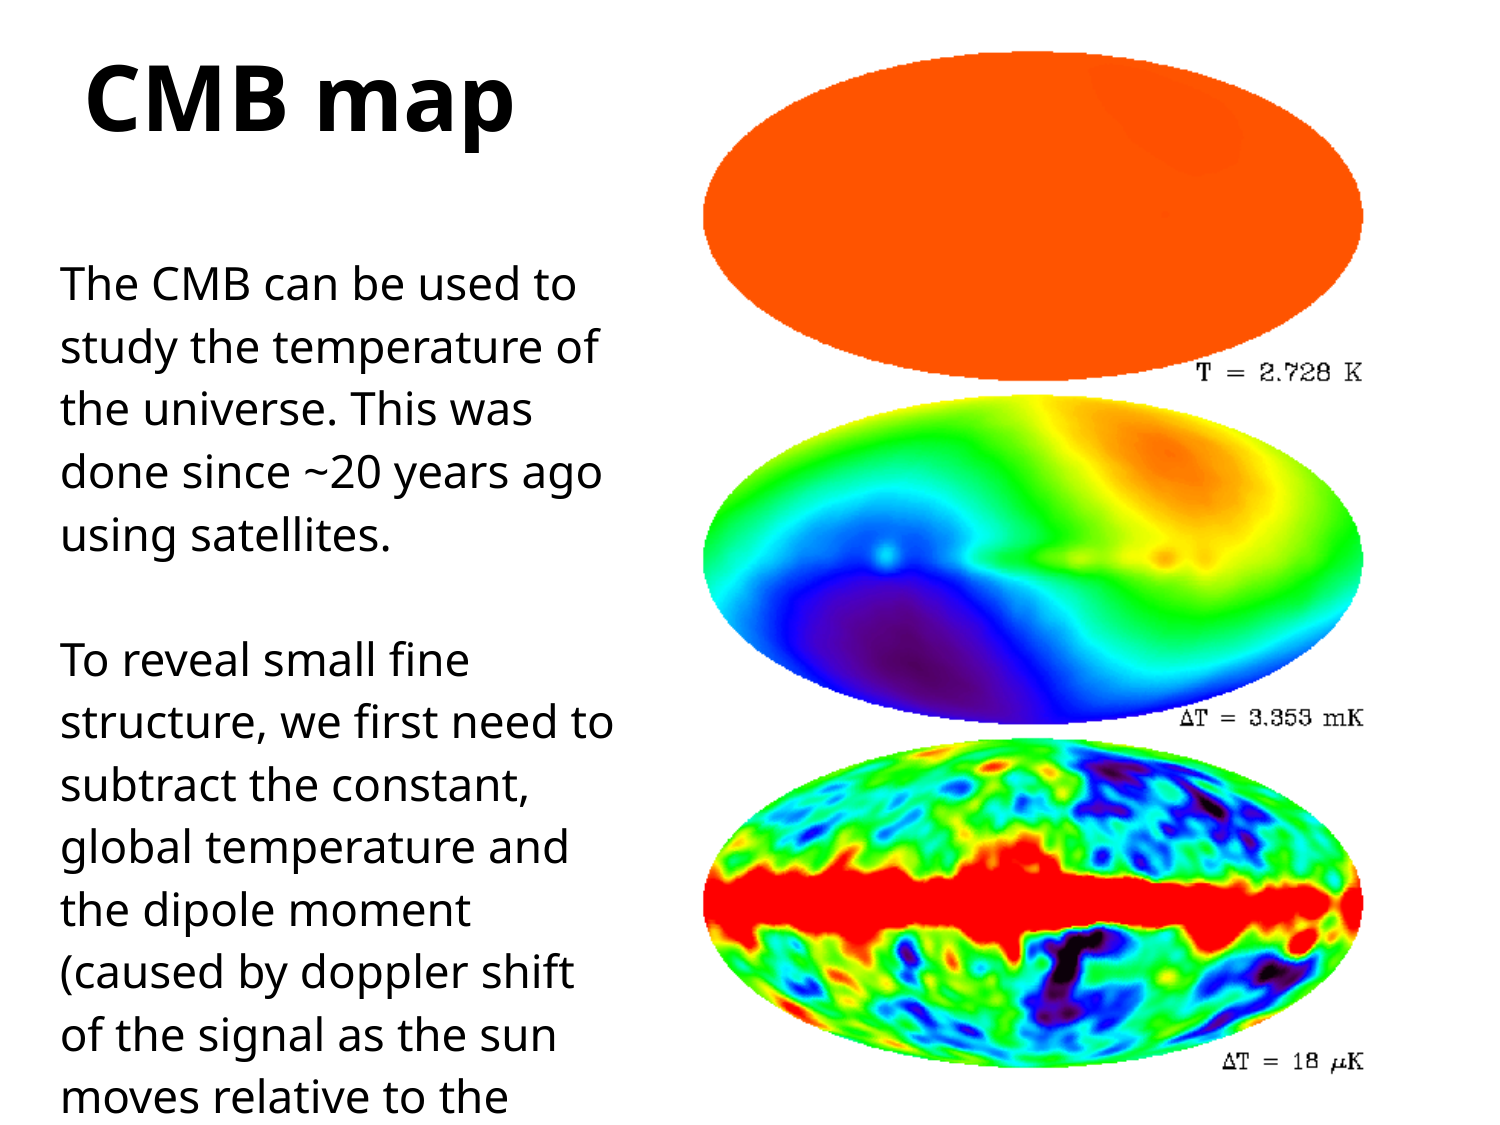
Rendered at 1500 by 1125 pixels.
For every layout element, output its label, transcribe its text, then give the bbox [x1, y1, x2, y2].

text_box The CMB can be used to study the temperature of the universe. This was done since ~20 years ago using satellites. To reveal small fine structure, we first need to subtract the constant, global temperature and the dipole moment (caused by doppler shift of the signal as the sun moves relative to the CMB). [45, 244, 646, 1006]
picture [566, 0, 1500, 1125]
title CMB map [30, 21, 566, 172]
